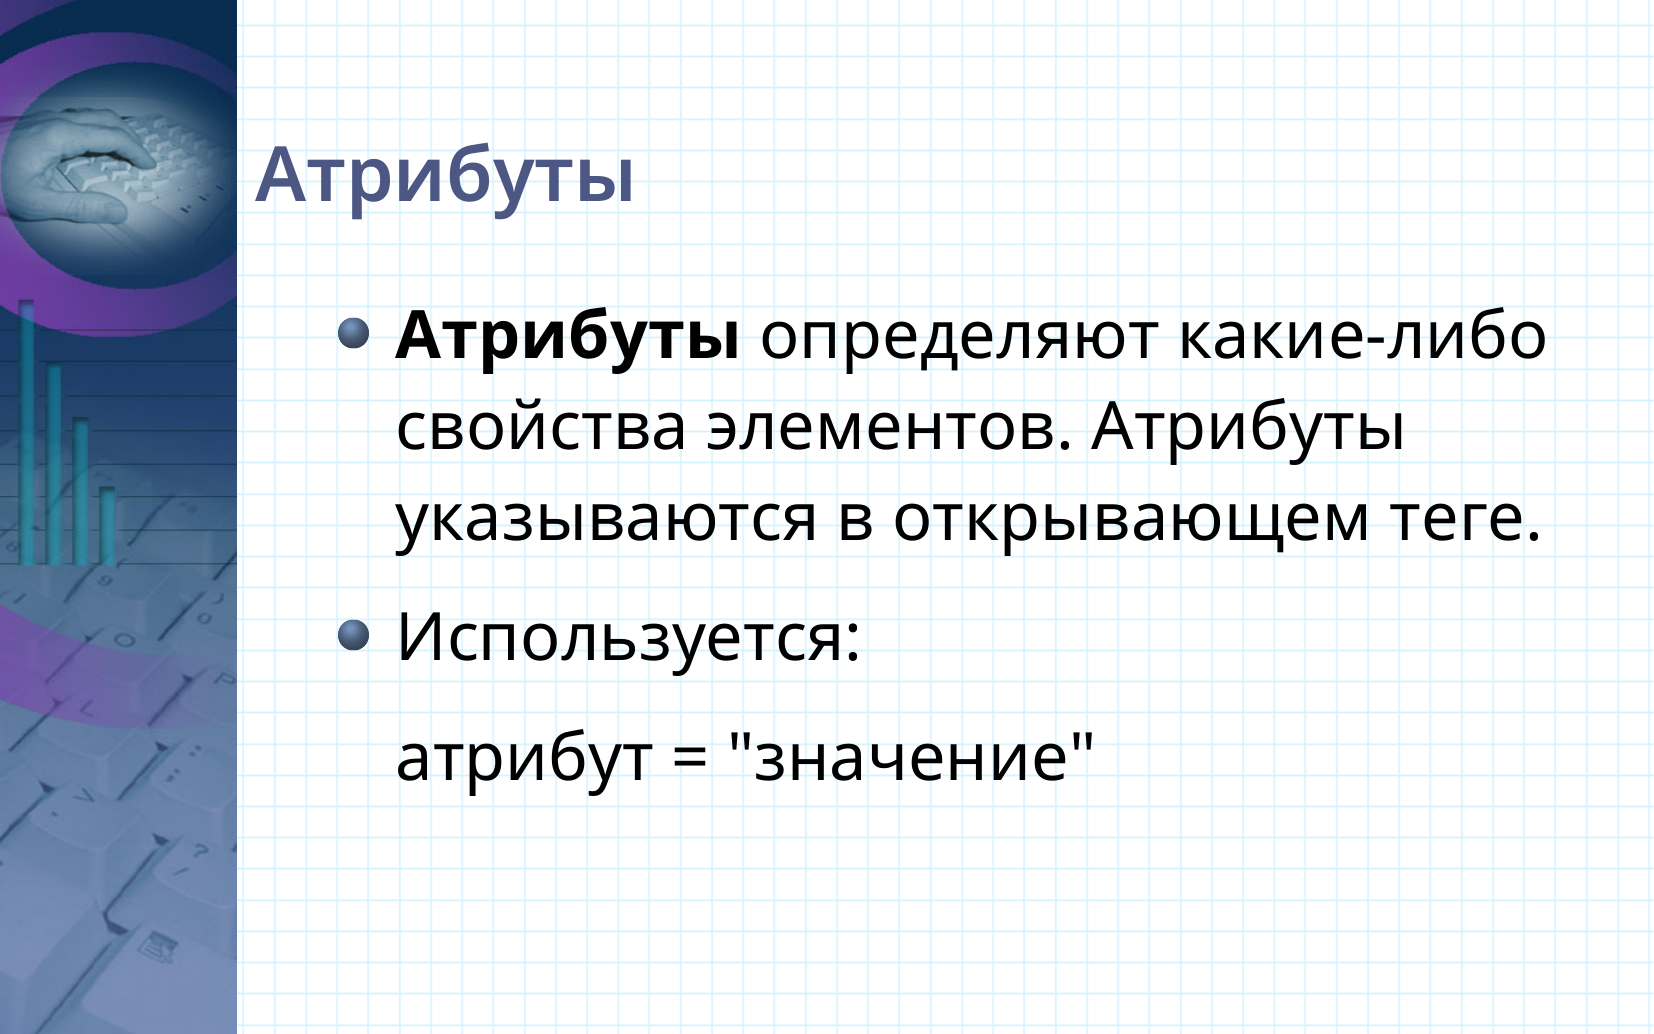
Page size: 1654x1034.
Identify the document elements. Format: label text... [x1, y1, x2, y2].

list Атрибуты определяют какие-либо свойства элементов. Атрибуты указываются в открывающем теге. Используется: атрибут = "значение" [254, 287, 1640, 887]
title Атрибуты [254, 85, 1640, 259]
picture [0, 0, 1654, 1034]
